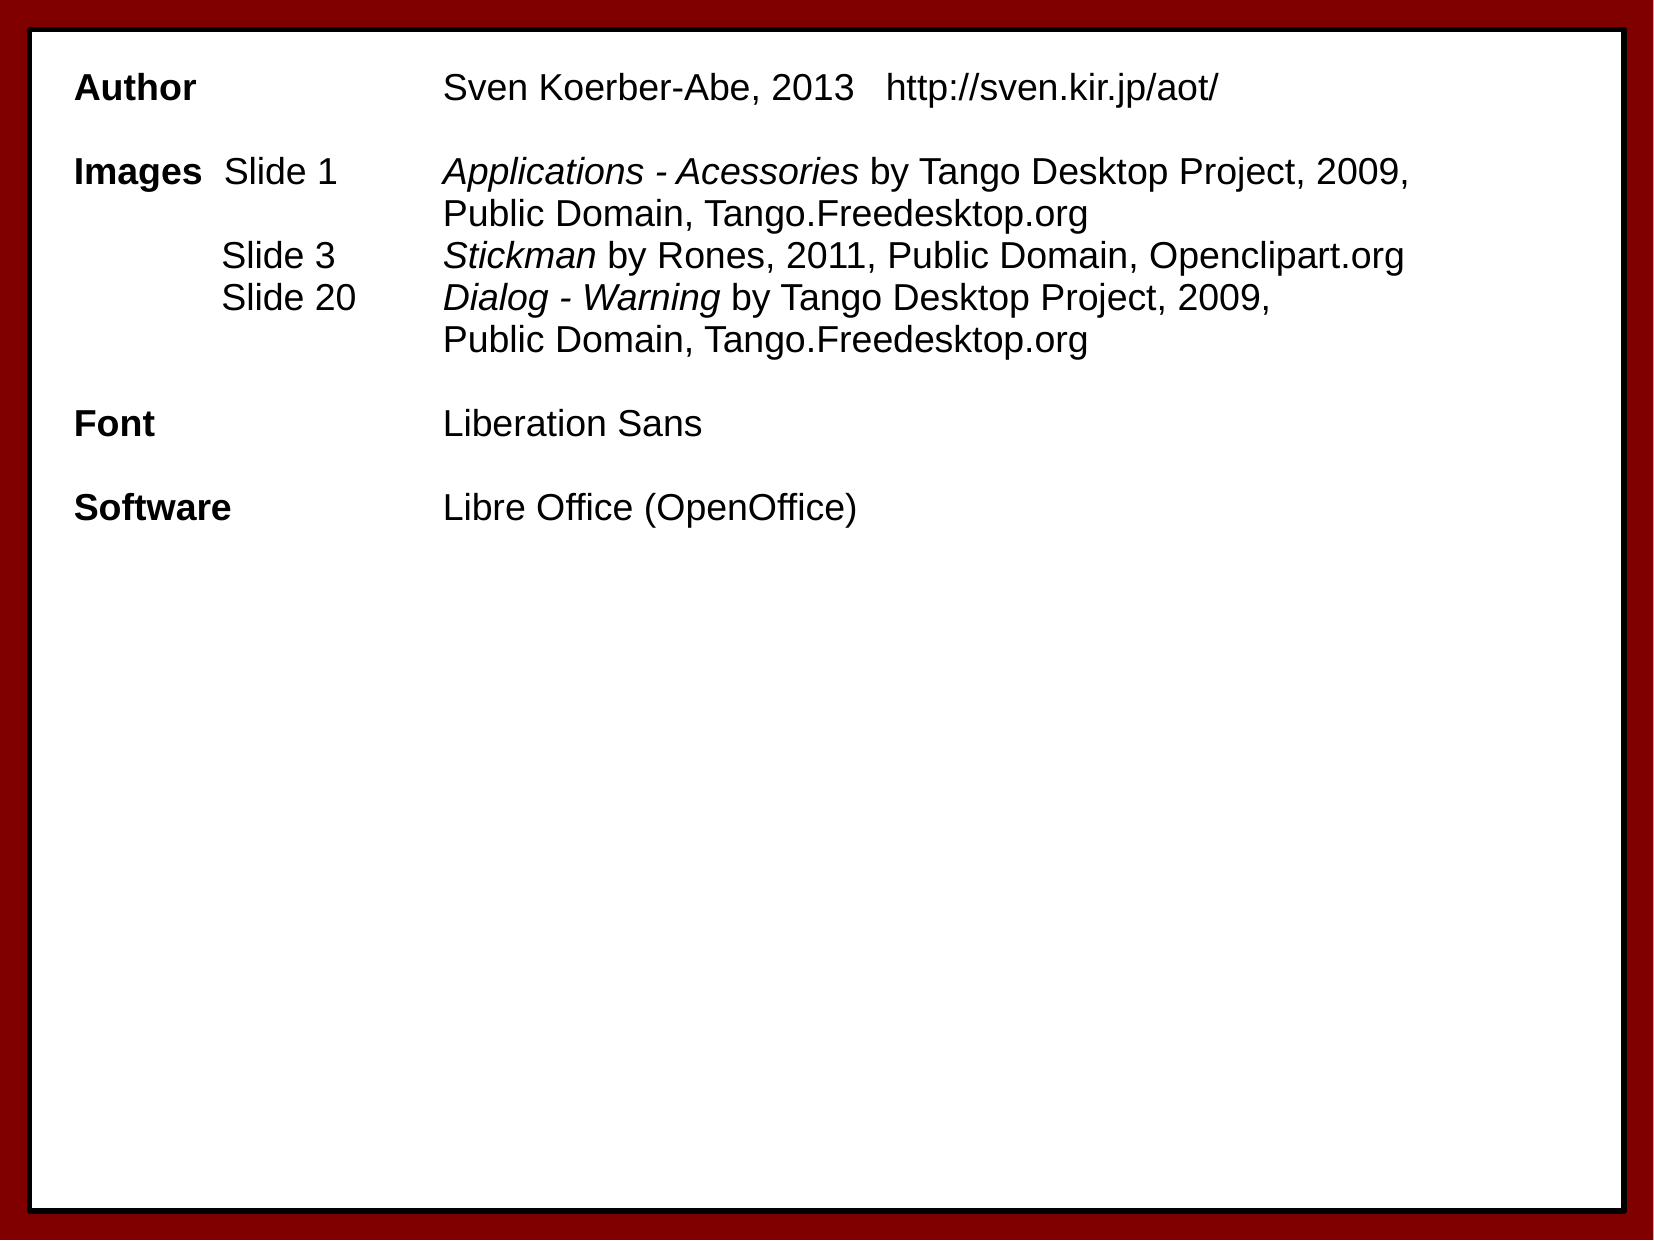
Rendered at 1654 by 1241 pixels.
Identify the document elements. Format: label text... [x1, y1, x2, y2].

text_box Author Sven Koerber-Abe, 2013 http://sven.kir.jp/aot/ Images Slide 1 Applications - Acessories by Tango Desktop Project, 2009, Public Domain, Tango.Freedesktop.org Slide 3 Stickman by Rones, 2011, Public Domain, Openclipart.org Slide 20 Dialog - Warning by Tango Desktop Project, 2009, Public Domain, Tango.Freedesktop.org Font Liberation Sans Software Libre Office (OpenOffice) [59, 59, 1595, 558]
text_box [29, 29, 1625, 1211]
